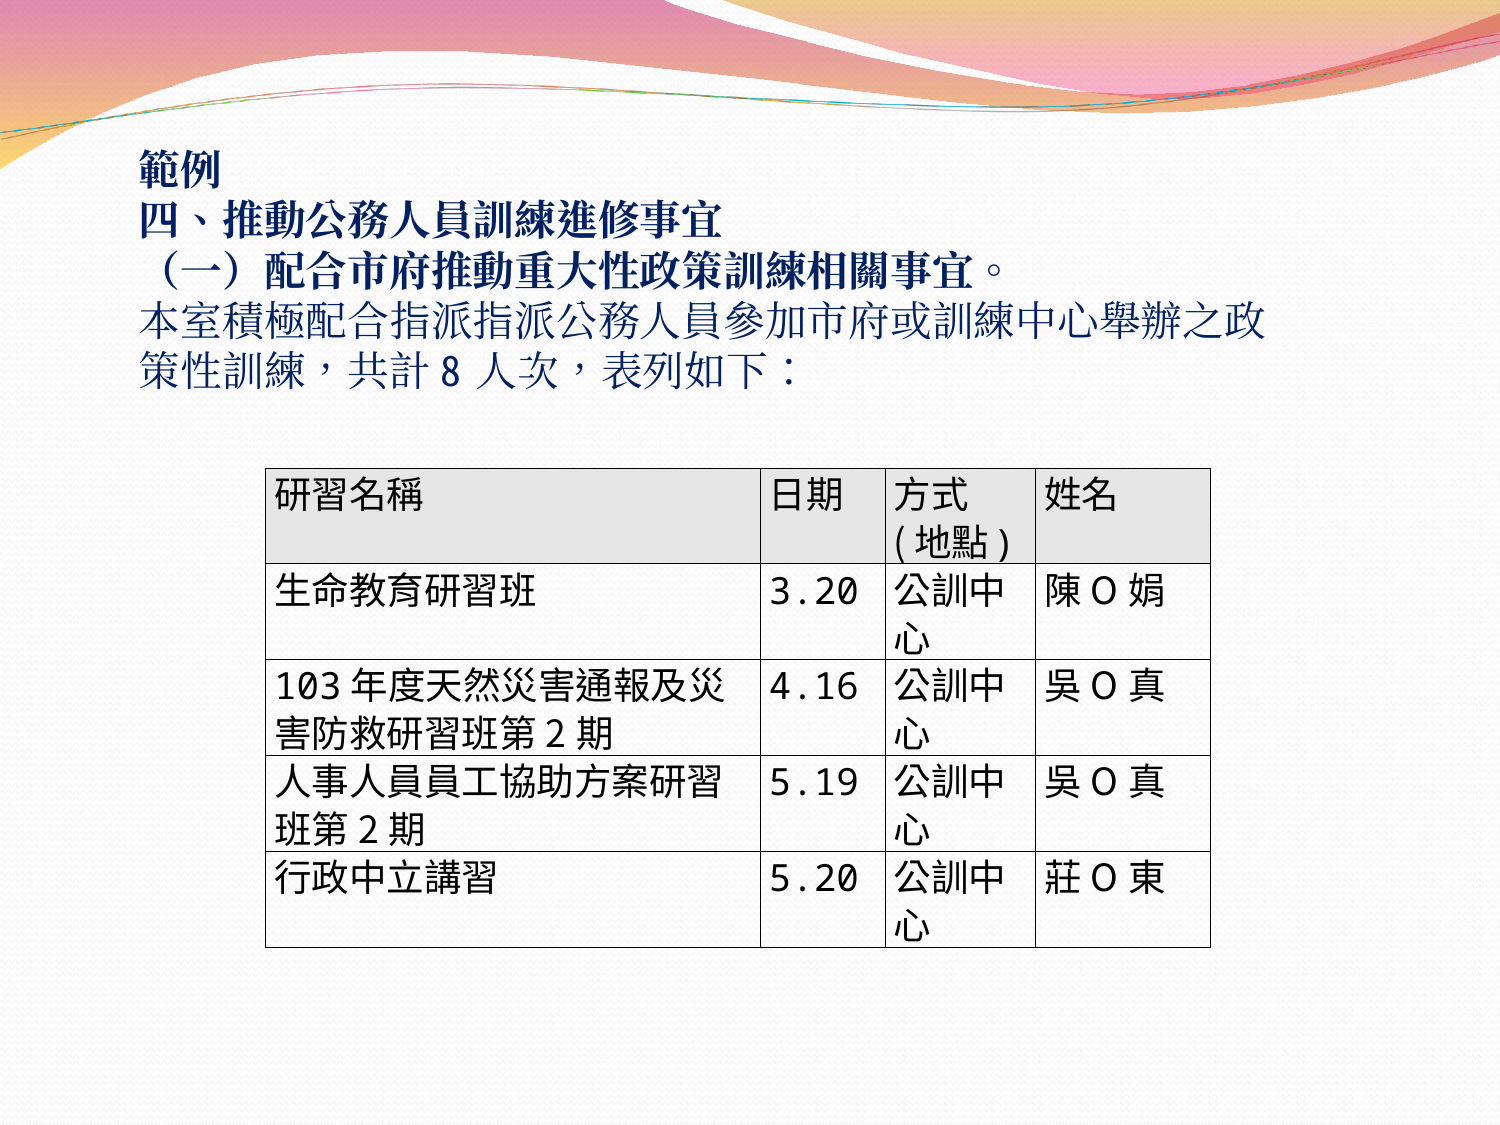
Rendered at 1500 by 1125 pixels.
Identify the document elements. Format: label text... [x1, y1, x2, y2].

table_header 方式 (地點) [886, 469, 1035, 563]
table_cell 4.16 [761, 660, 885, 755]
table_cell 莊O東 [1036, 852, 1210, 947]
table_cell 公訓中心 [886, 564, 1035, 659]
picture [0, 0, 1500, 1125]
table_header 姓名 [1036, 469, 1210, 563]
table_cell 5.19 [761, 756, 885, 851]
text_box 範例 四、推動公務人員訓練進修事宜 （一）配合市府推動重大性政策訓練相關事宜。 本室積極配合指派指派公務人員參加市府或訓練中心舉辦之政策性訓練，共計8人次，表列如下： [123, 136, 1282, 402]
table_cell 103年度天然災害通報及災害防救研習班第2期 [266, 660, 760, 755]
table_cell 生命教育研習班 [266, 564, 760, 659]
table_cell 陳O娟 [1036, 564, 1210, 659]
table_cell 5.20 [761, 852, 885, 947]
table_cell 人事人員員工協助方案研習班第2期 [266, 756, 760, 851]
table_cell 3.20 [761, 564, 885, 659]
table_header 研習名稱 [266, 469, 760, 563]
table_cell 公訓中心 [886, 852, 1035, 947]
table_cell 行政中立講習 [266, 852, 760, 947]
table_cell 吳O真 [1036, 756, 1210, 851]
table_cell 公訓中心 [886, 756, 1035, 851]
table_cell 吳O真 [1036, 660, 1210, 755]
table_header 日期 [761, 469, 885, 563]
table_cell 公訓中心 [886, 660, 1035, 755]
